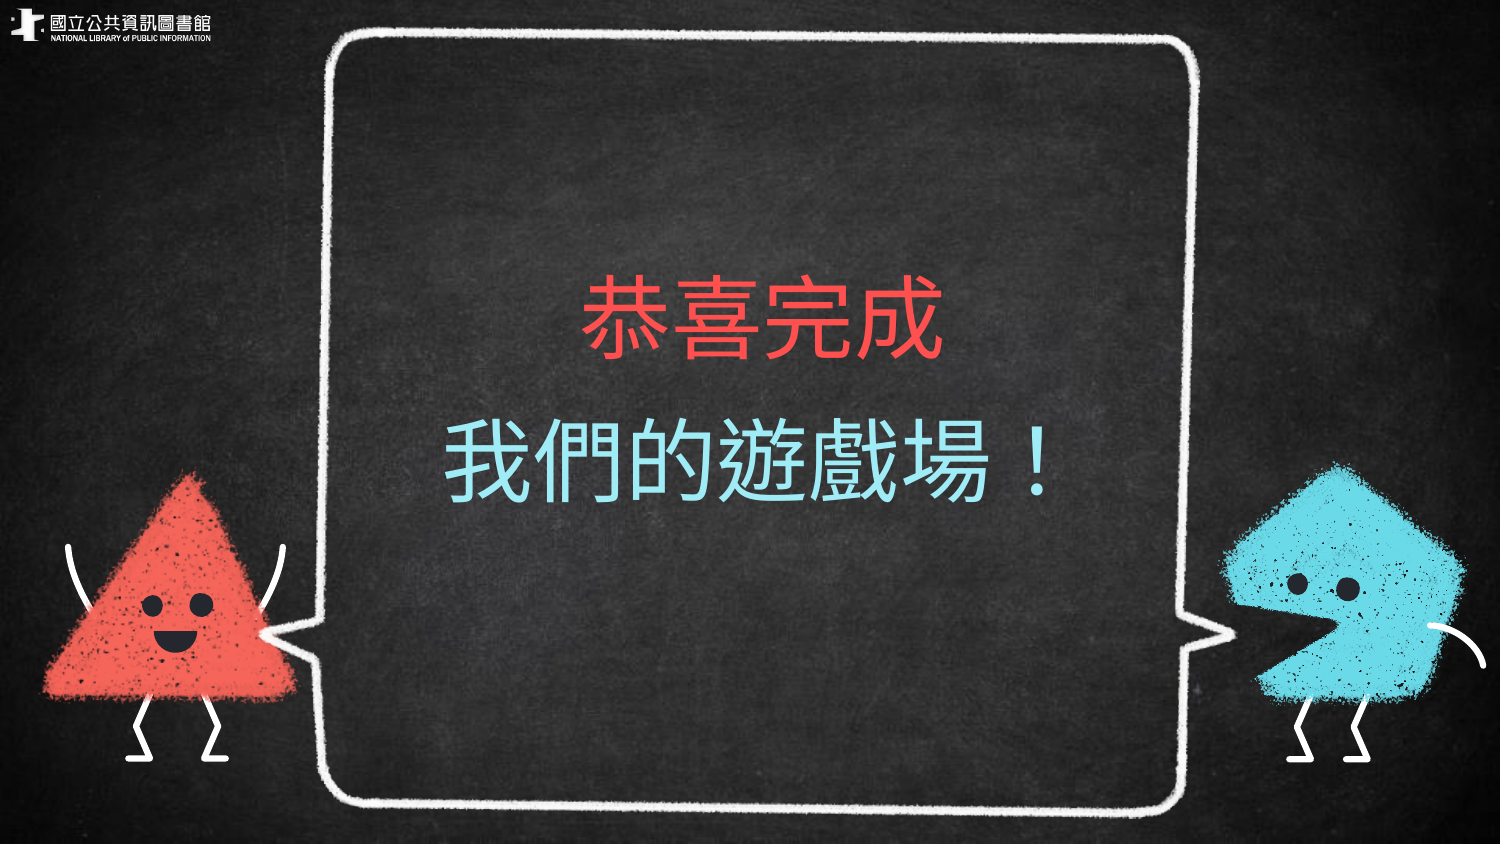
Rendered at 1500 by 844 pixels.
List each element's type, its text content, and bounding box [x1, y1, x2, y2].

subtitle 恭喜完成 我們的遊戲場！ [395, 244, 1131, 295]
